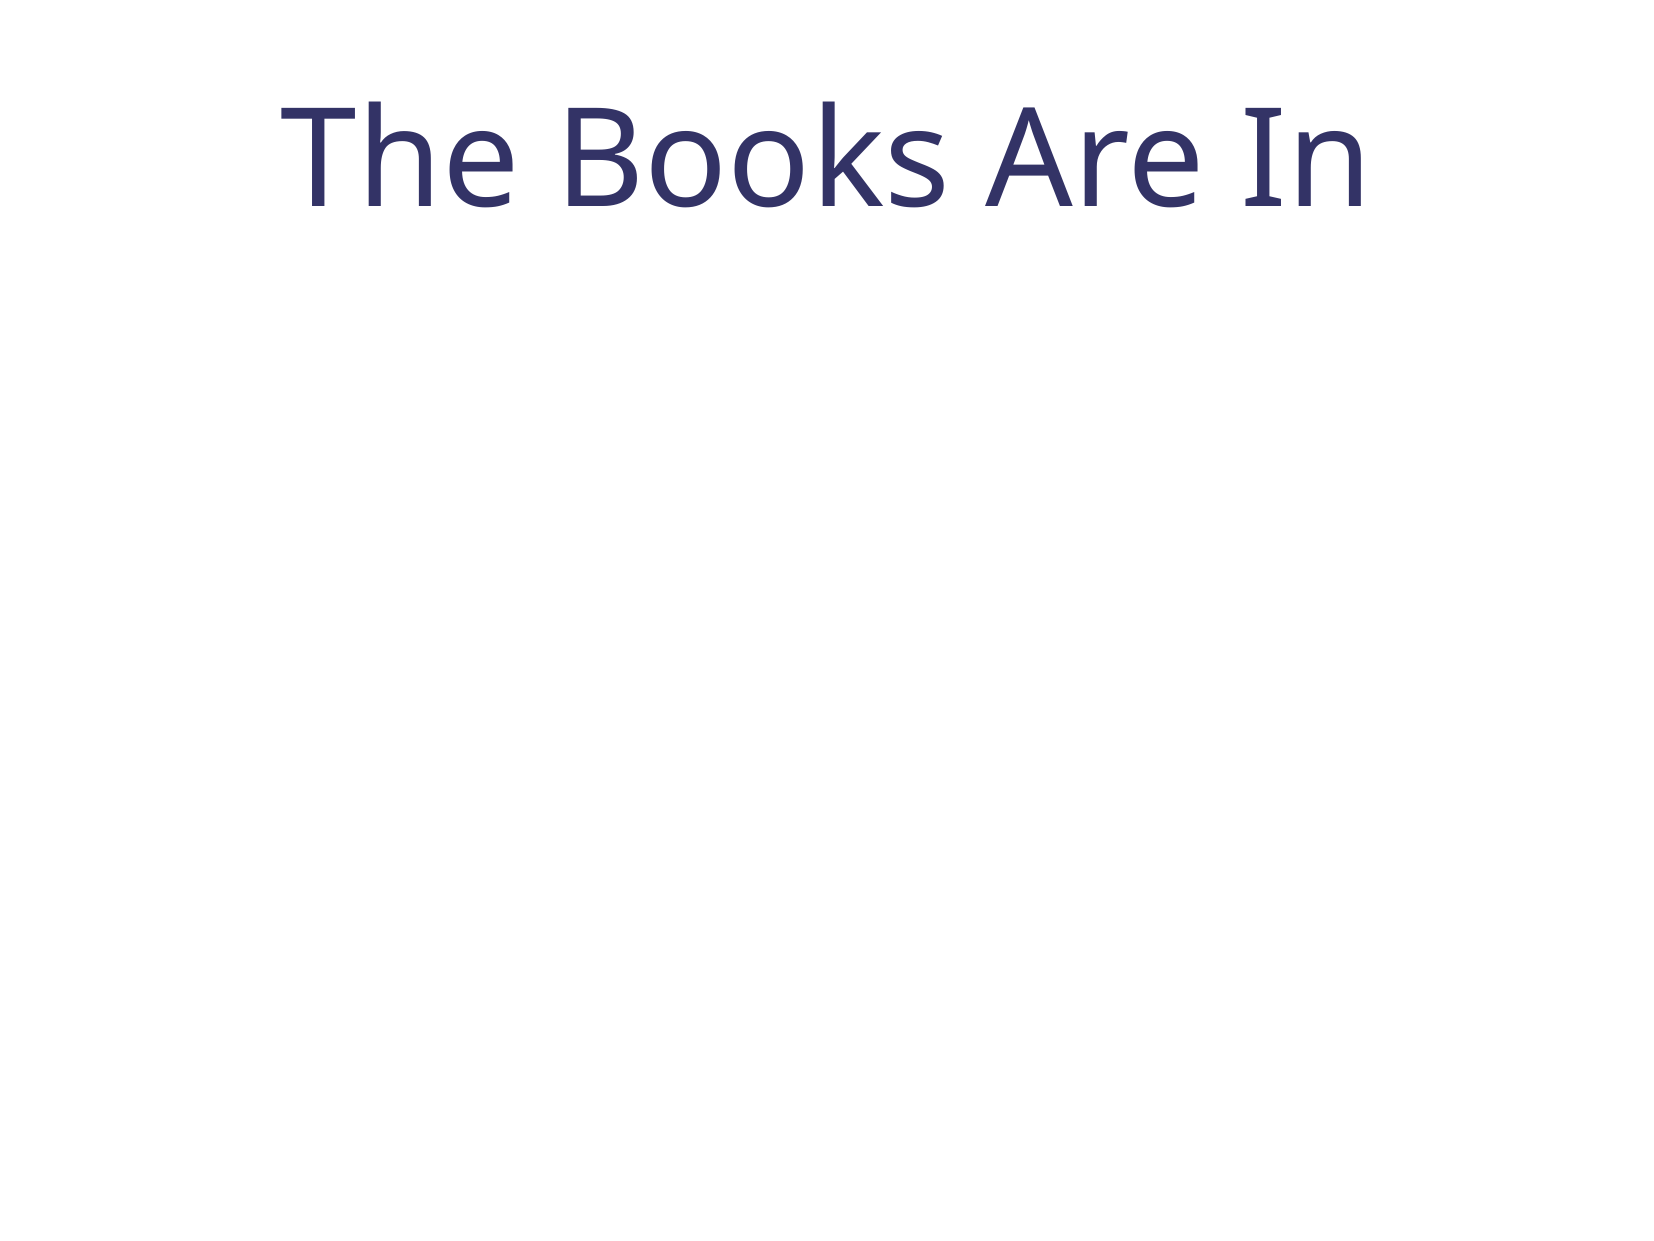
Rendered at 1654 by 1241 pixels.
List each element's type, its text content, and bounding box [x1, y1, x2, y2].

title The Books Are In [82, 56, 1571, 250]
